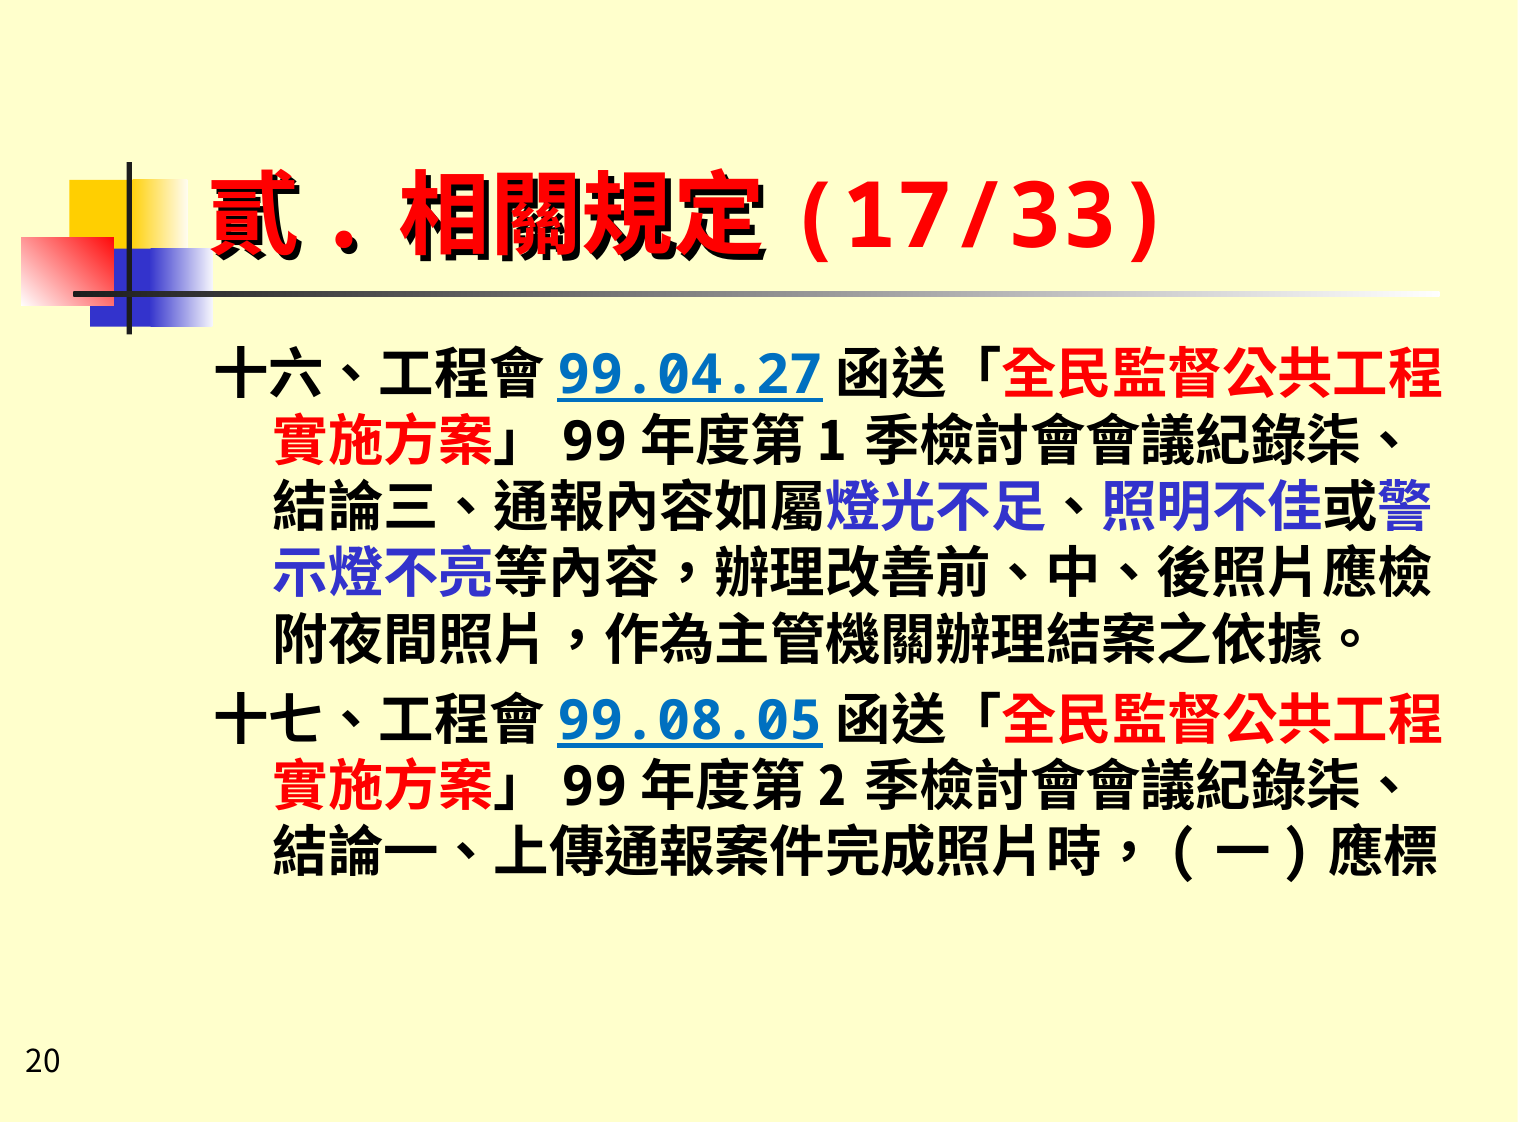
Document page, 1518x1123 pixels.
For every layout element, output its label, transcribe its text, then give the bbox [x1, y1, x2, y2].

list 十六、工程會99.04.27函送「全民監督公共工程實施方案」99年度第1季檢討會會議紀錄柒、結論三、通報內容如屬燈光不足、照明不佳或警示燈不亮等內容，辦理改善前、中、後照片應檢附夜間照片，作為主管機關辦理結案之依據。 十七、工程會99.08.05函送「全民監督公共工程實施方案」99年度第2季檢討會會議紀錄柒、結論一、上傳通報案件完成照片時，(一)應標 [196, 330, 1487, 1004]
text_box <編號> [0, 1032, 78, 1096]
title 貳.相關規定(17/33) [191, 35, 1485, 275]
